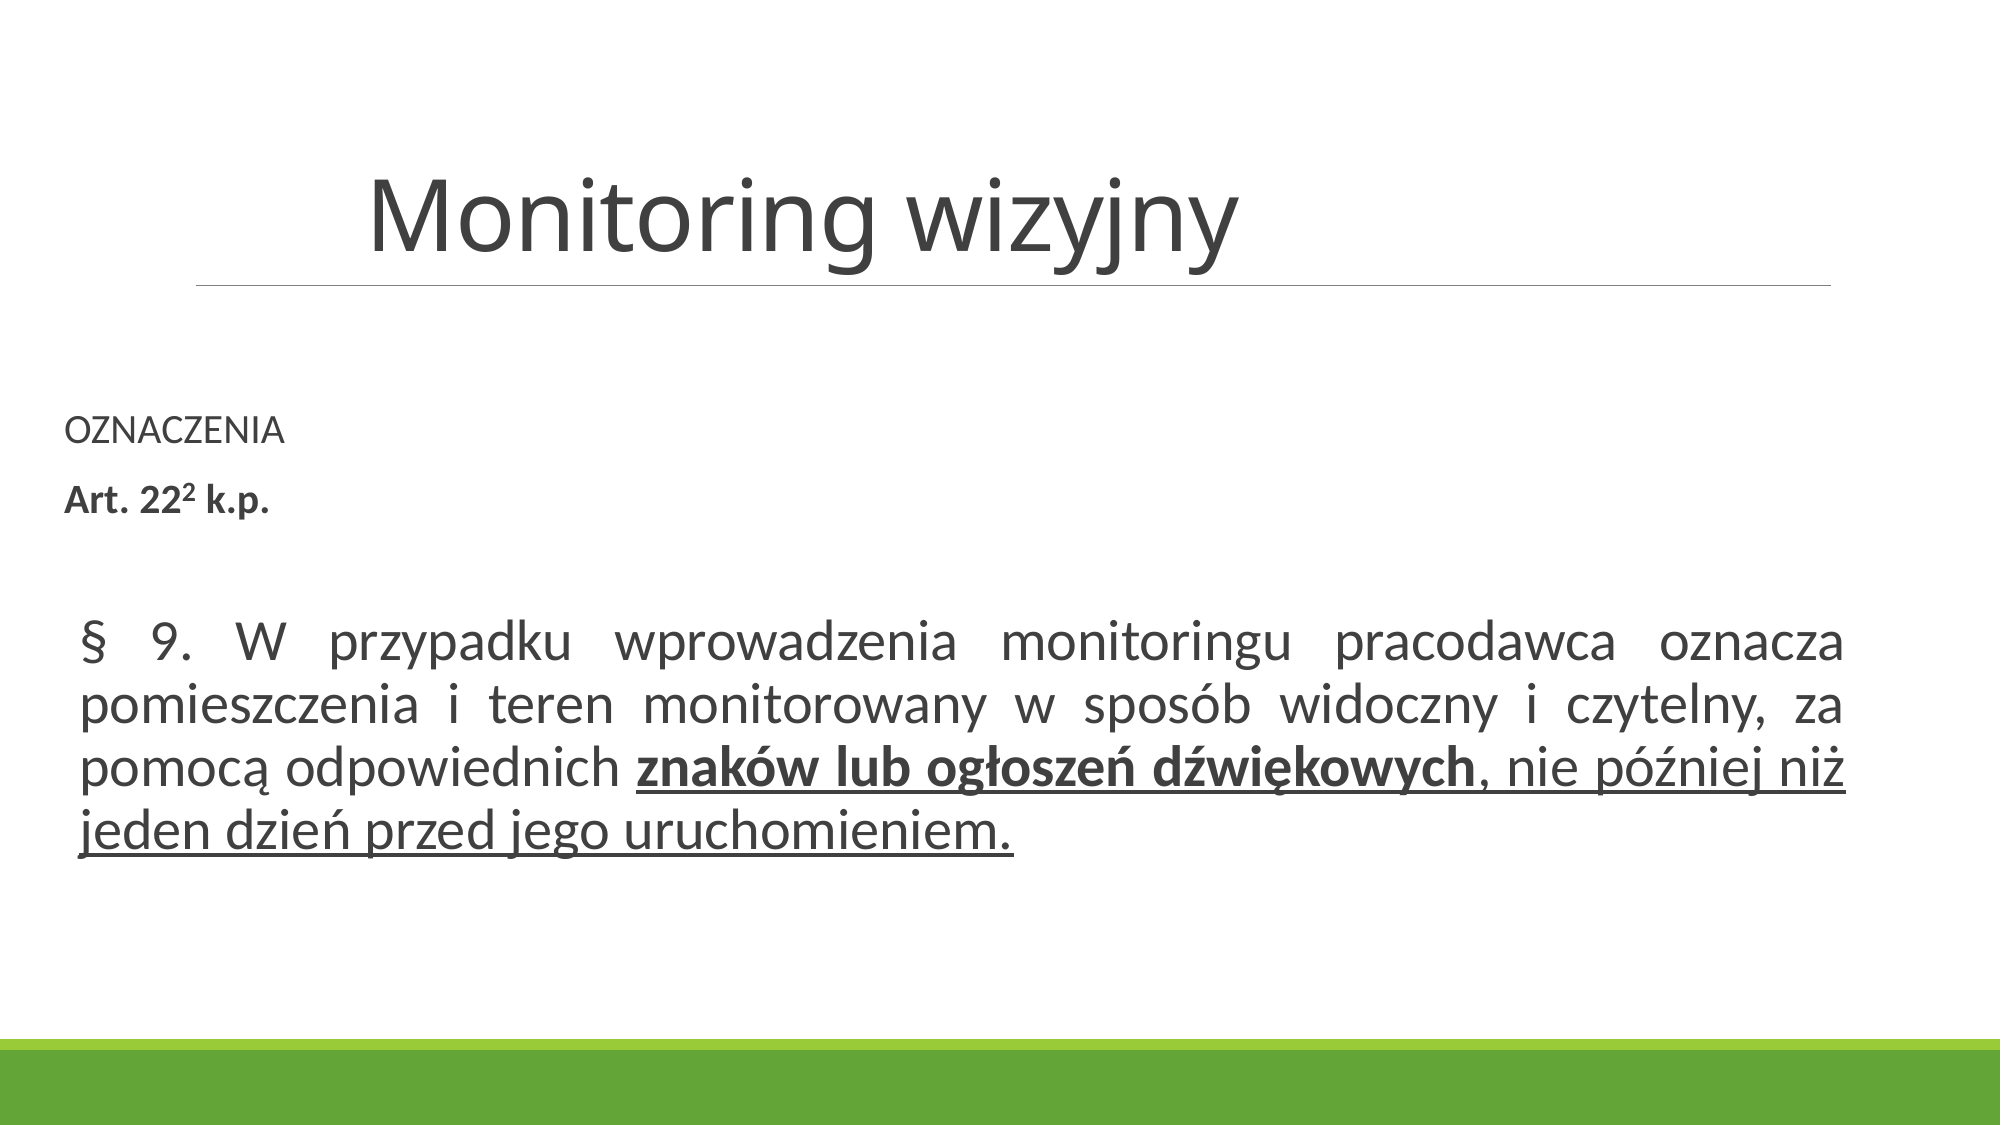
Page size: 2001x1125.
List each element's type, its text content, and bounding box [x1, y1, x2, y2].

list OZNACZENIA Art. 222 k.p. § 9. W przypadku wprowadzenia monitoringu pracodawca oznacza pomieszczenia i teren monitorowany w sposób widoczny i czytelny, za pomocą odpowiednich znaków lub ogłoszeń dźwiękowych, nie później niż jeden dzień przed jego uruchomieniem. [49, 399, 1921, 1125]
title Monitoring wizyjny [350, 128, 1688, 280]
